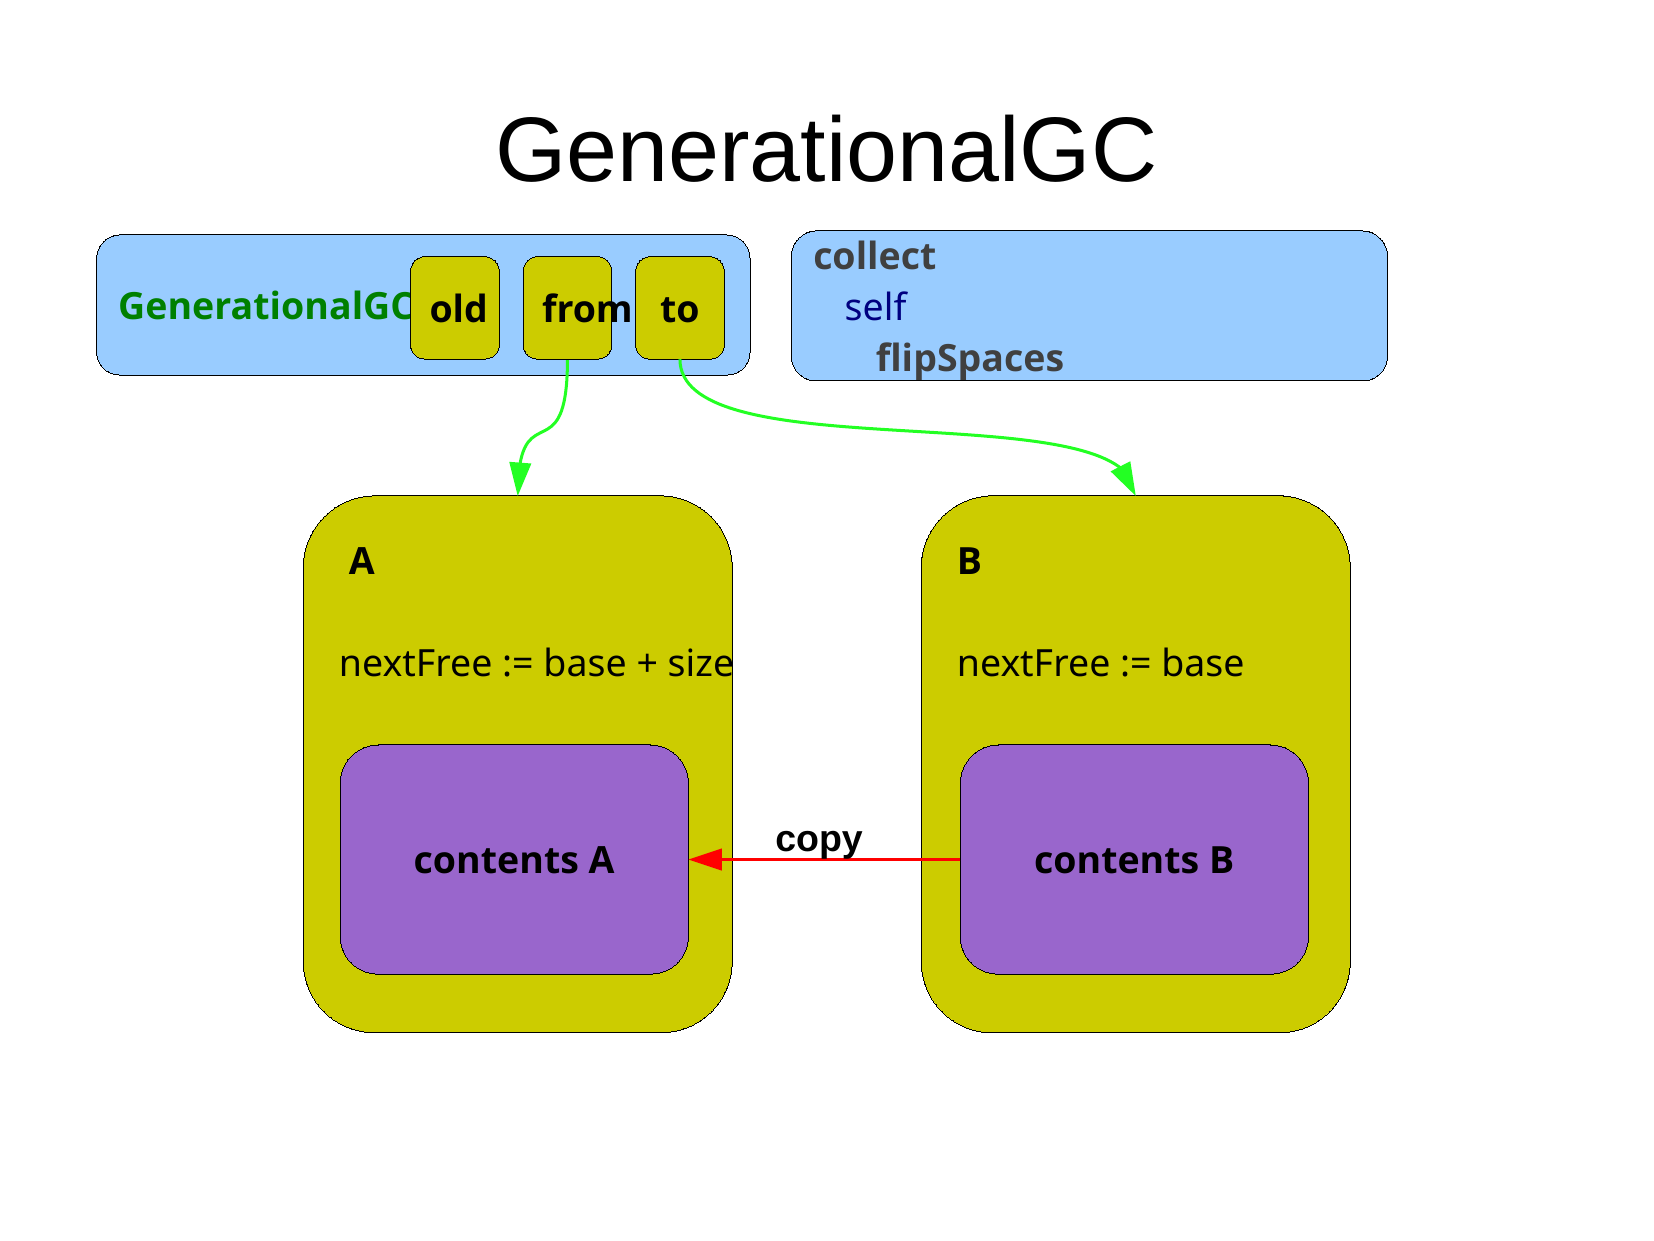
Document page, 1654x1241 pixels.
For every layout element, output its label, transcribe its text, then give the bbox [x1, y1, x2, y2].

text_box collect self flipSpaces [791, 230, 1388, 381]
text_box GenerationalGC [96, 234, 751, 376]
text_box from [523, 256, 612, 360]
text_box A nextFree := base + size [303, 495, 733, 1033]
text_box contents B [960, 744, 1309, 975]
text_box B nextFree := base [921, 495, 1351, 1033]
text_box to [635, 256, 725, 360]
text_box old [410, 256, 500, 360]
text_box GenerationalGC [143, 91, 1511, 209]
text_box contents A [340, 744, 689, 975]
